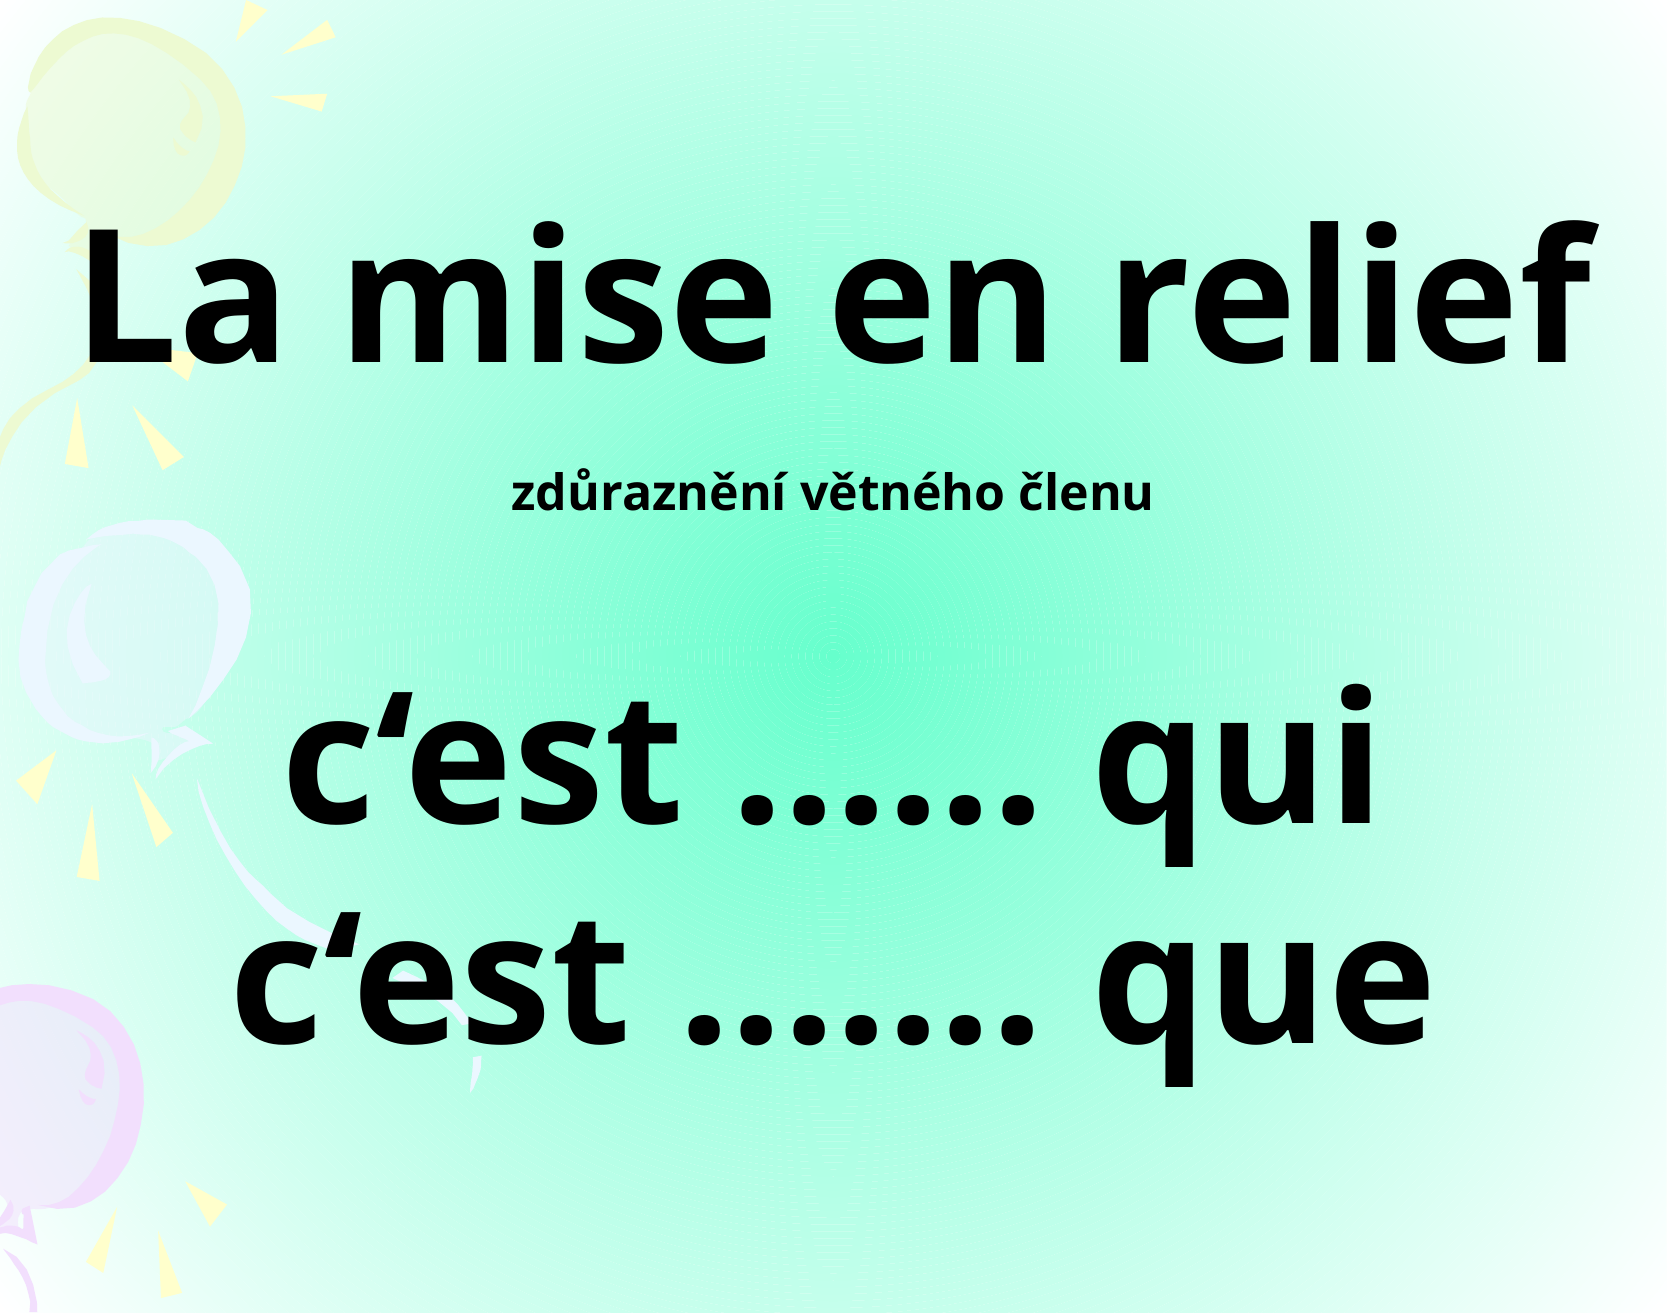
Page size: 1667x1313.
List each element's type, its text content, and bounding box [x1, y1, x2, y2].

text_box La mise en relief zdůraznění větného členu c‘est ...... qui c‘est ....... que [0, 170, 1667, 1088]
